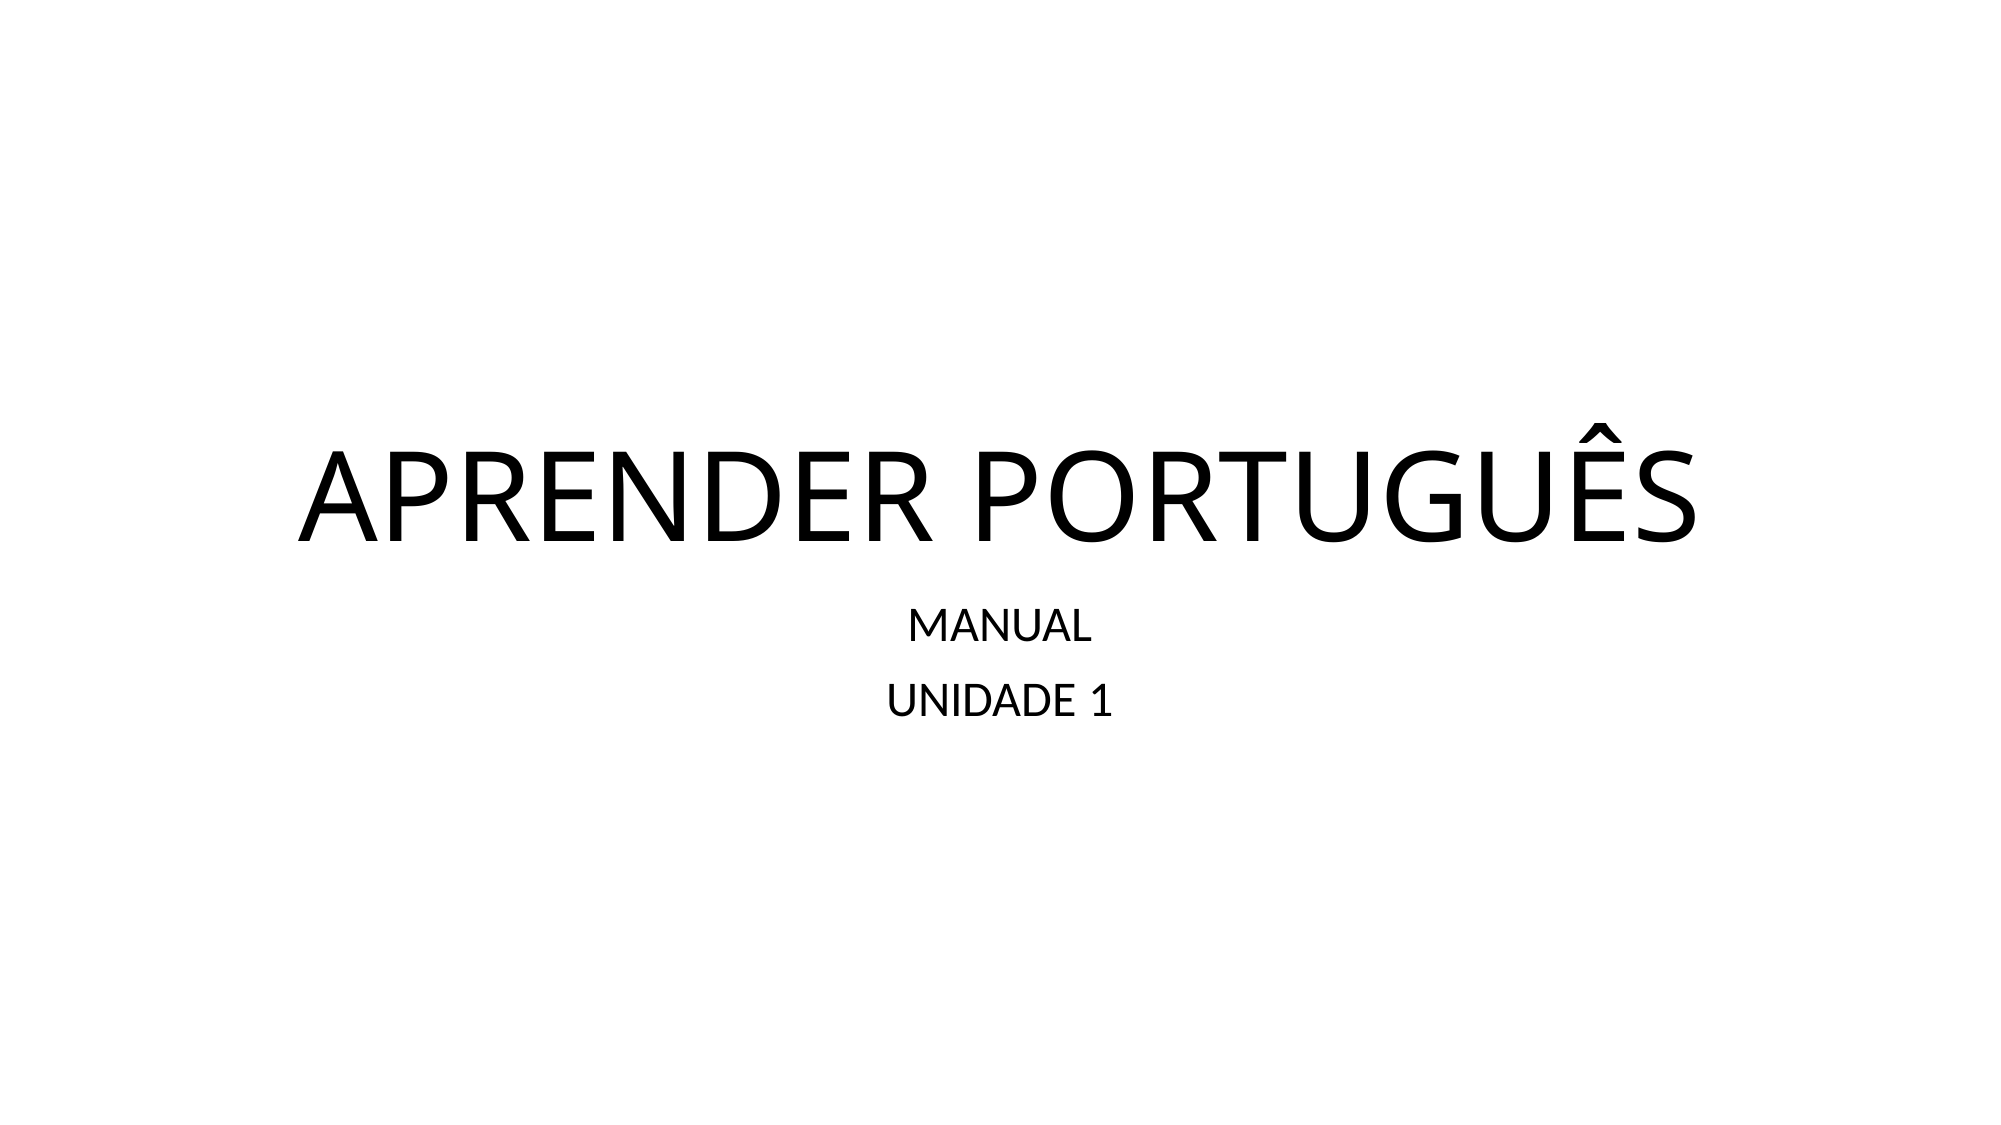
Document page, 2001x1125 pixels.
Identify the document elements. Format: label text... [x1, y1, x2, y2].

subtitle MANUAL UNIDADE 1 [249, 590, 1750, 863]
title APRENDER PORTUGUÊS [249, 184, 1750, 576]
